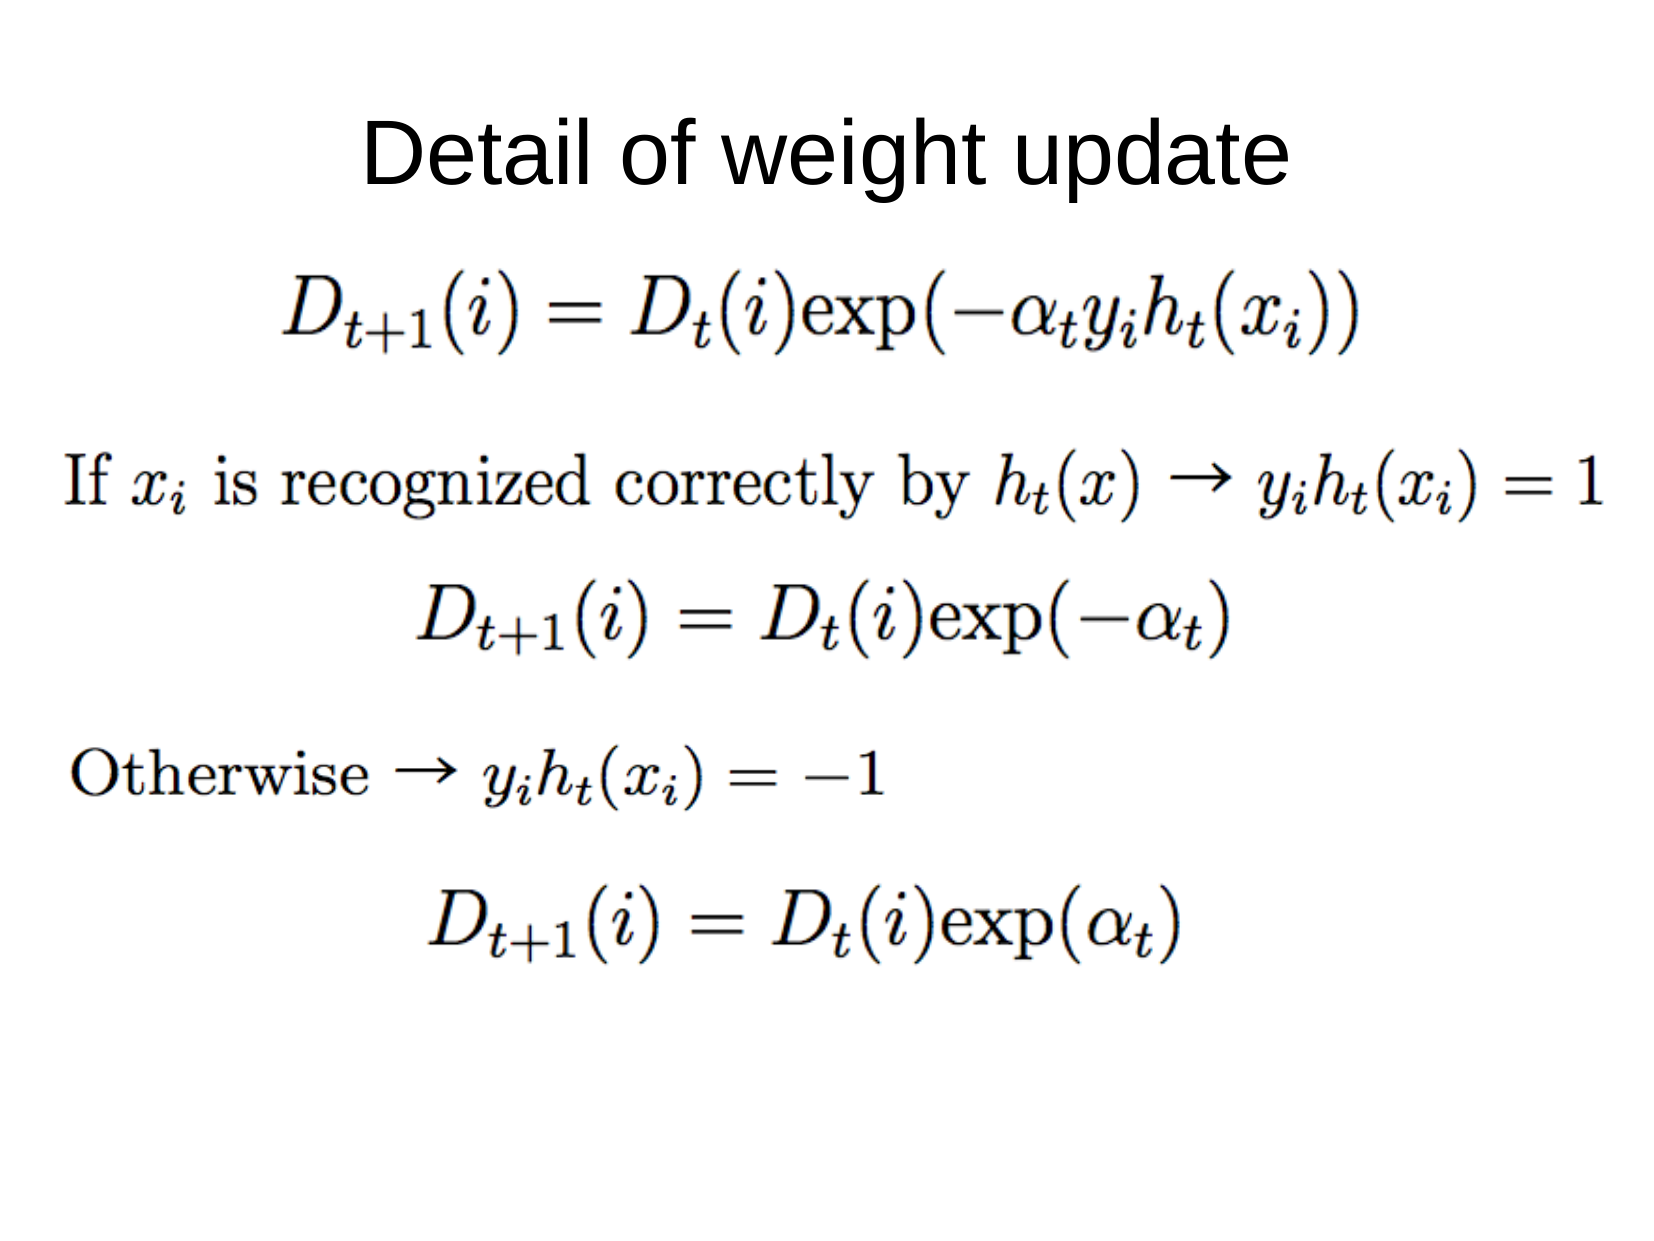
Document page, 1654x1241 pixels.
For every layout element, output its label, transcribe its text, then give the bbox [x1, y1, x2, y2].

picture [265, 233, 1388, 414]
title Detail of weight update [82, 49, 1571, 257]
picture [39, 427, 1630, 538]
picture [33, 727, 928, 821]
picture [407, 865, 1205, 981]
picture [389, 564, 1273, 684]
